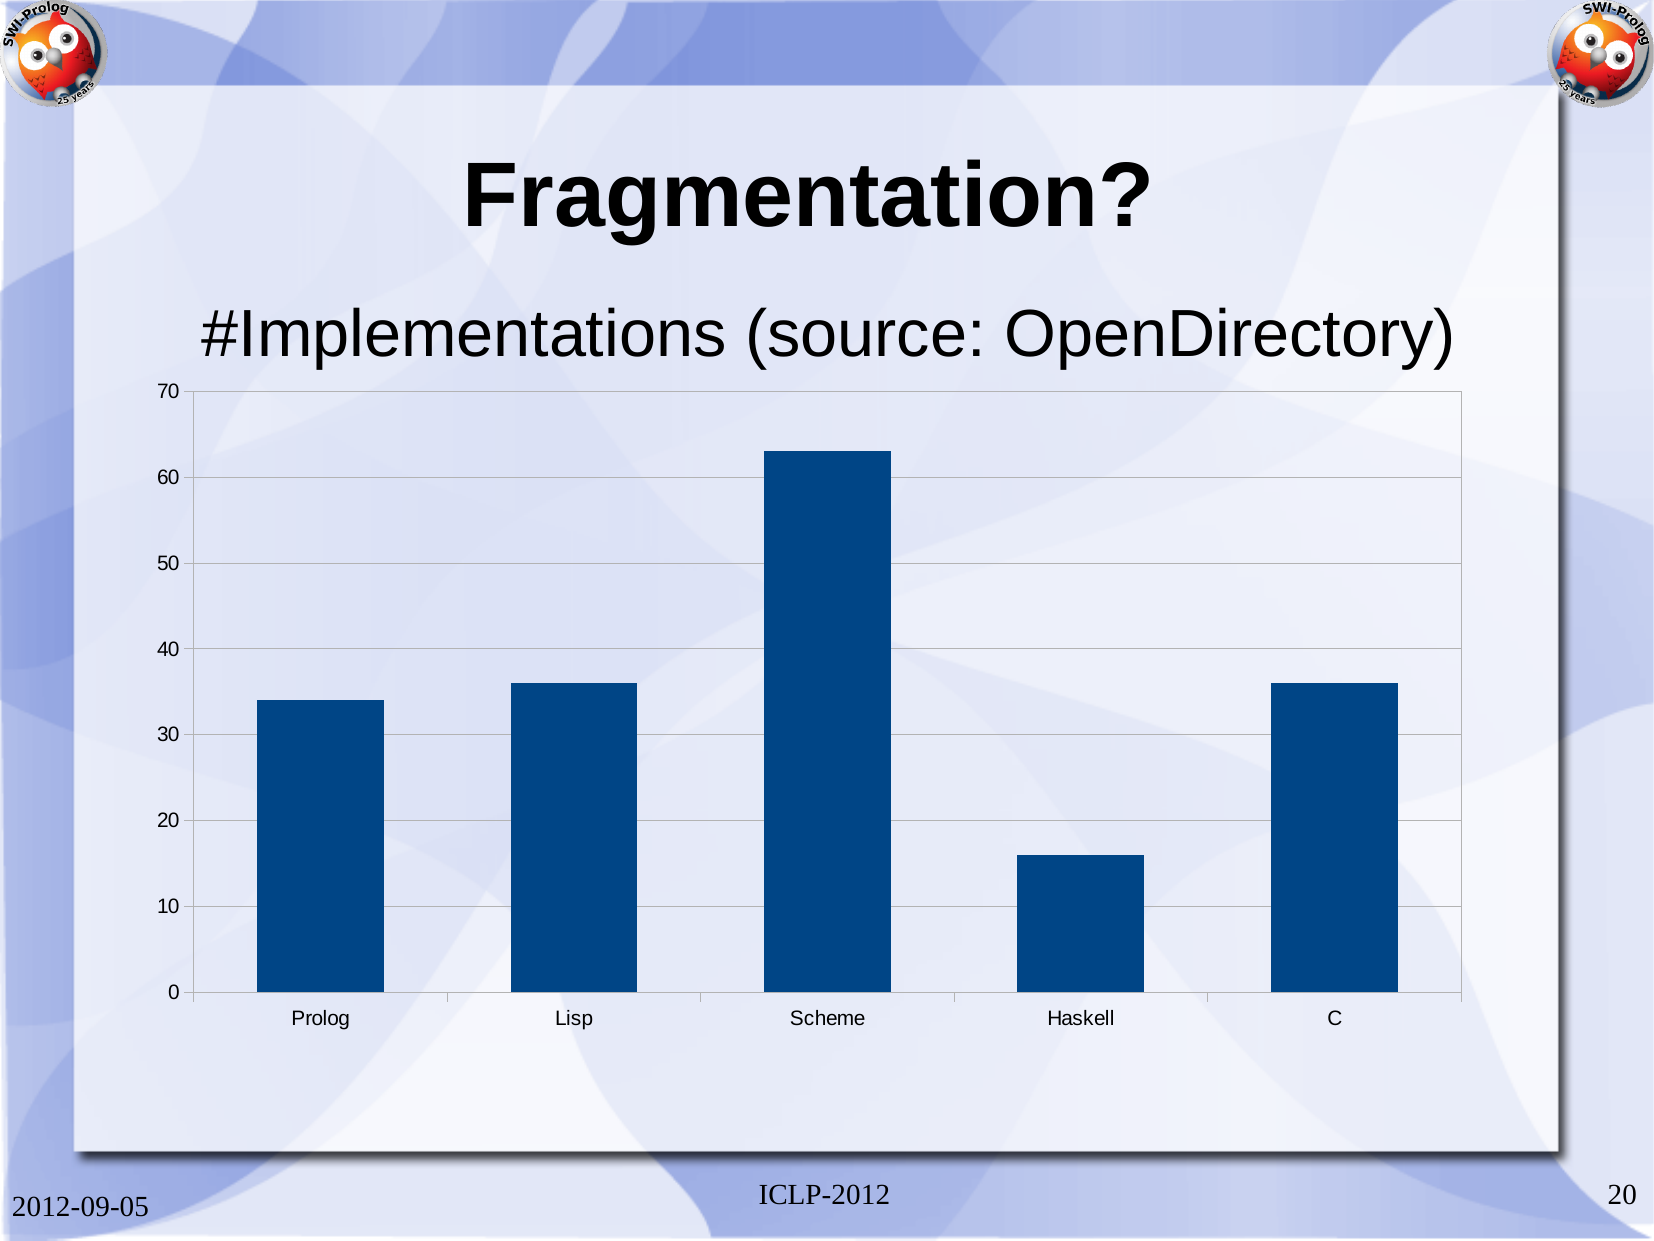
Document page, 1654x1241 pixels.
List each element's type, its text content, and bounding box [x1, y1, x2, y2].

text_box #Implementations (source: OpenDirectory) [186, 288, 1477, 378]
picture [0, 0, 1654, 1241]
title Fragmentation? [82, 90, 1536, 298]
chart [129, 366, 1489, 1045]
